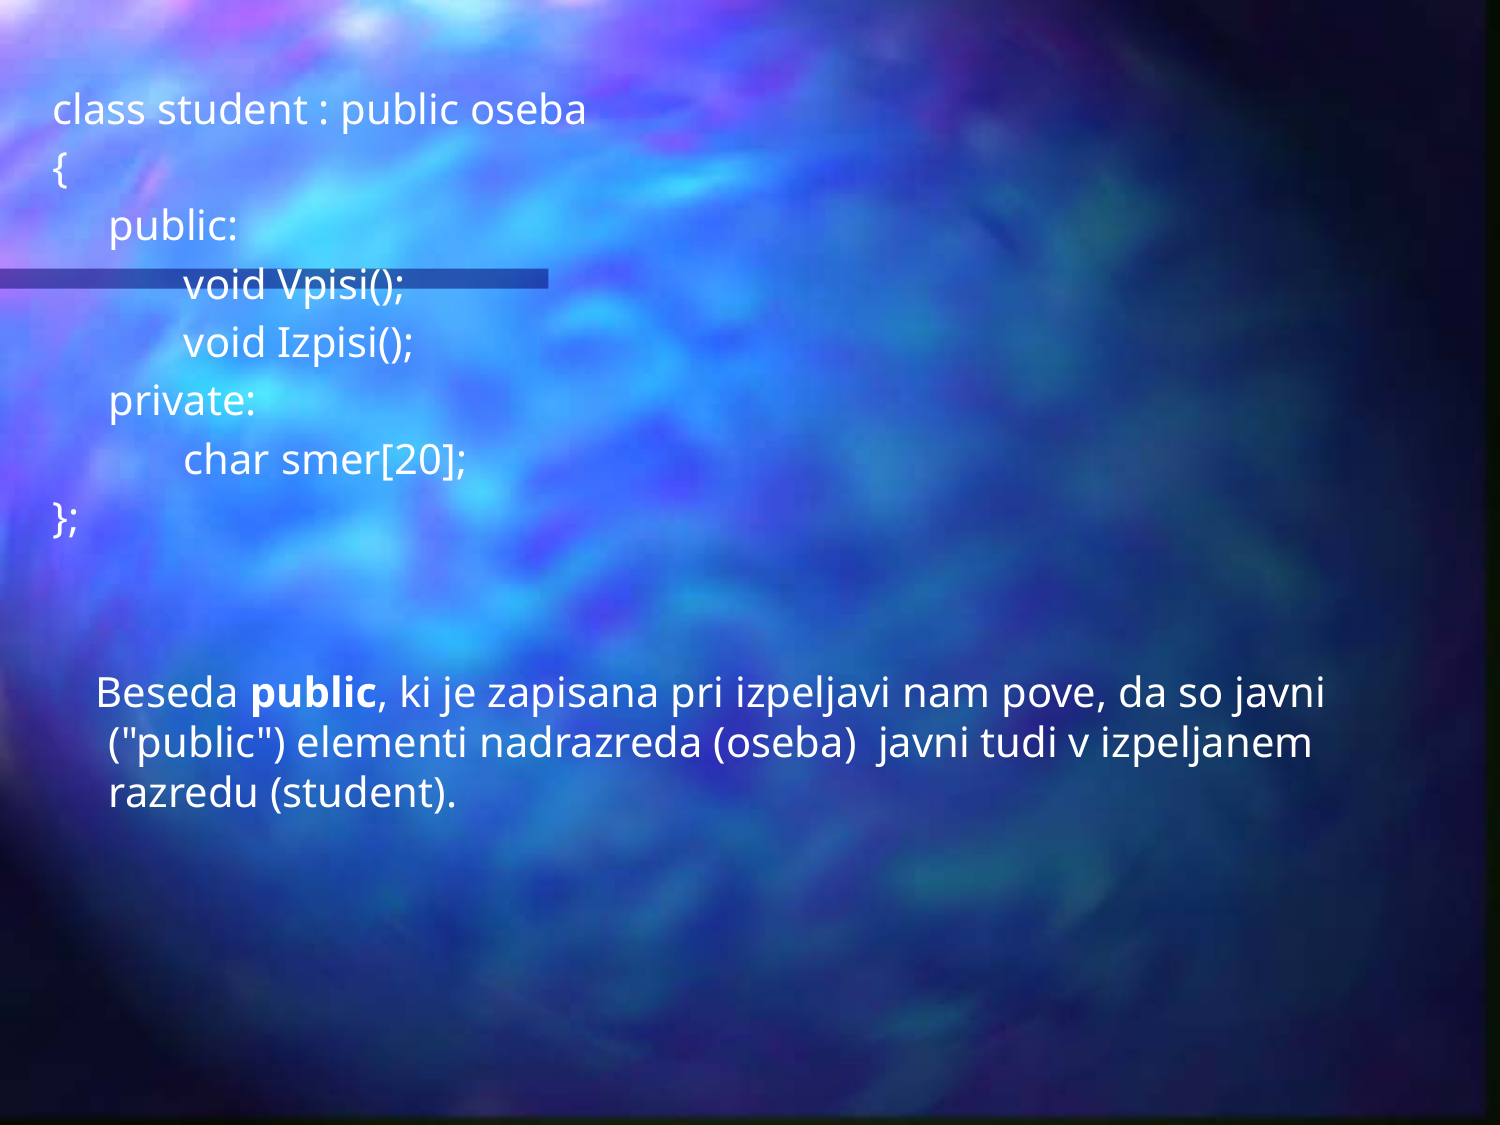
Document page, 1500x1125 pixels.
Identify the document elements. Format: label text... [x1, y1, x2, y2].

list class student : public oseba { public: void Vpisi(); void Izpisi(); private: char smer[20]; }; Beseda public, ki je zapisana pri izpeljavi nam pove, da so javni ("public") elementi nadrazreda (oseba) javni tudi v izpeljanem razredu (student). [37, 75, 1388, 1000]
picture [0, 0, 1500, 1125]
